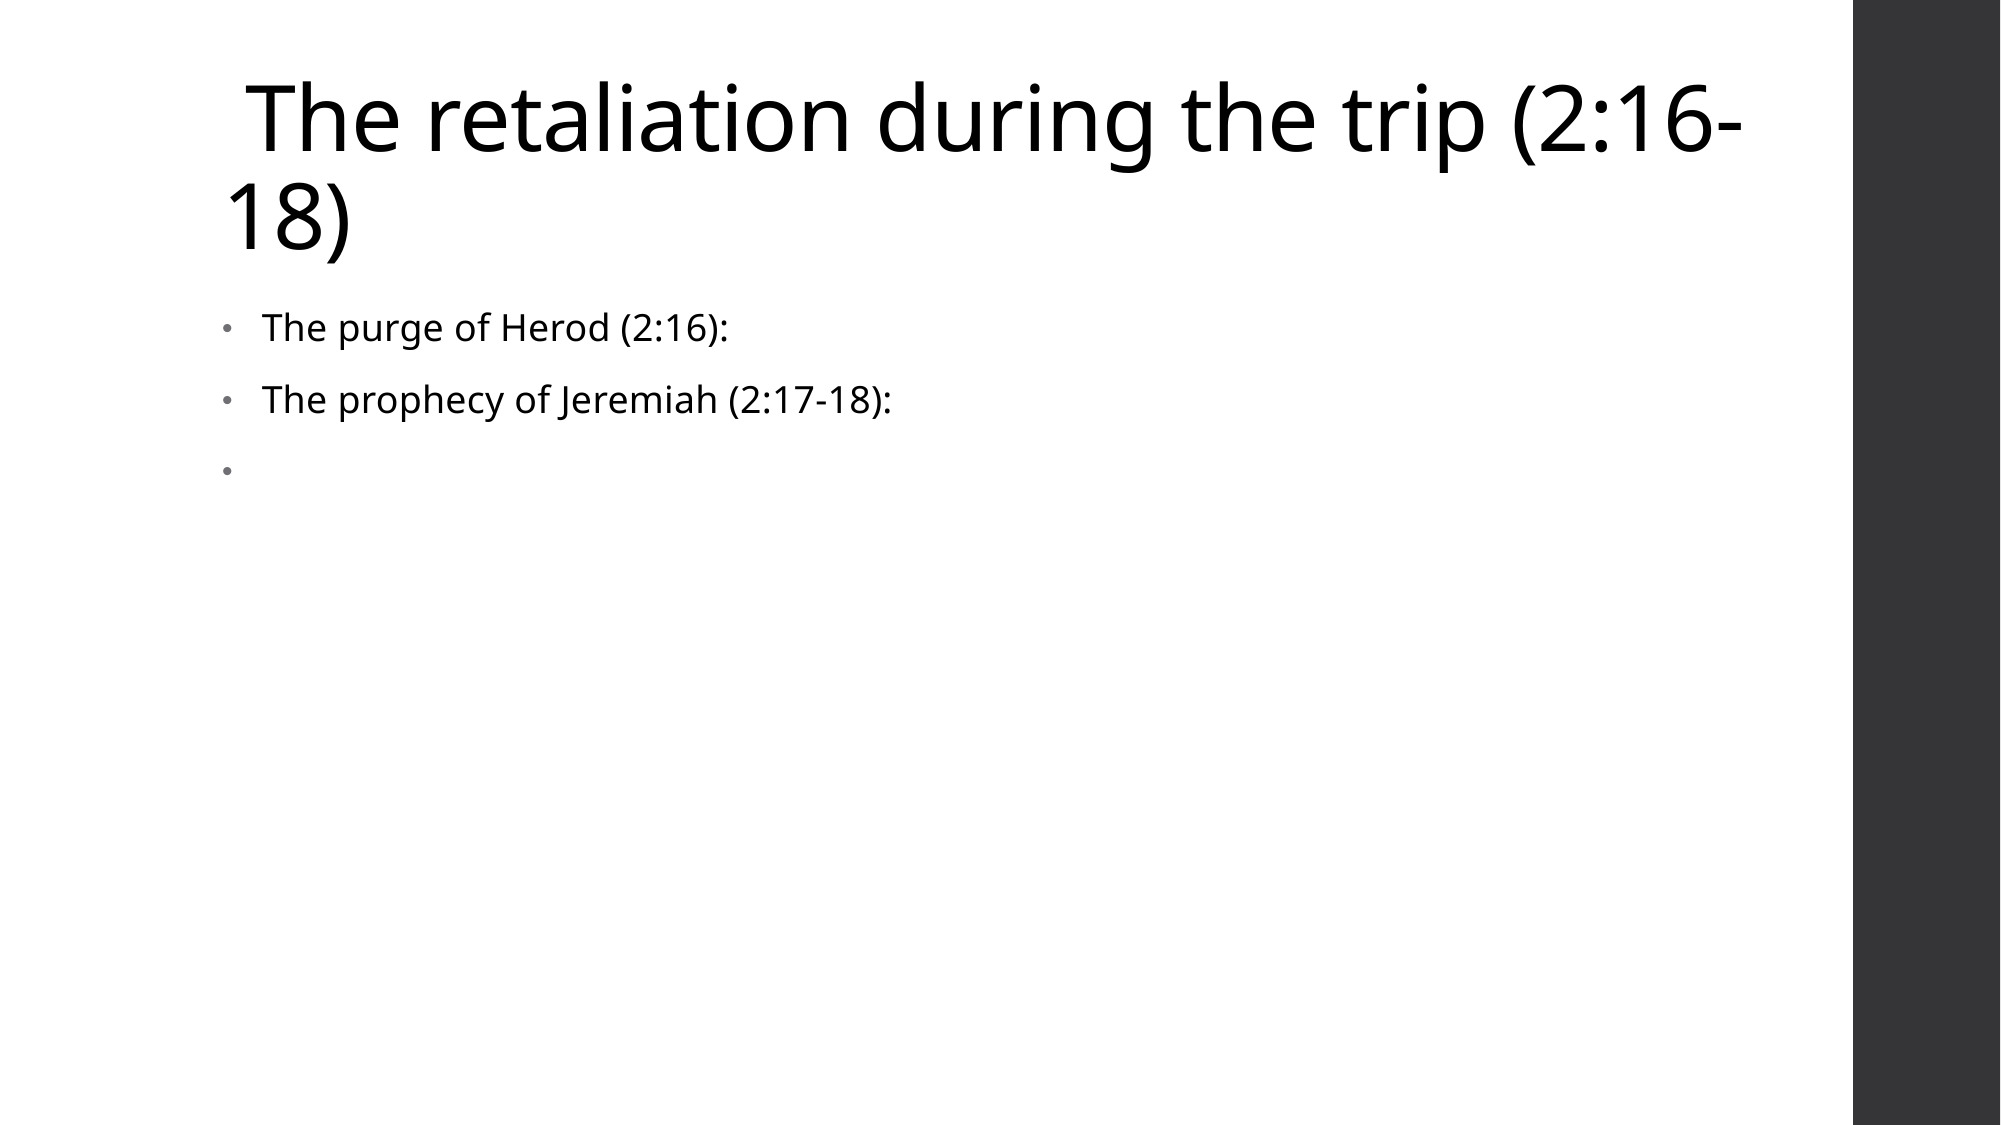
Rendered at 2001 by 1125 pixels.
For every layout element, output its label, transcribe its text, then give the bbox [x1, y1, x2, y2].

title The retaliation during the trip (2:16-18) [206, 60, 1797, 278]
list The purge of Herod (2:16): The prophecy of Jeremiah (2:17-18): [206, 299, 1617, 1014]
